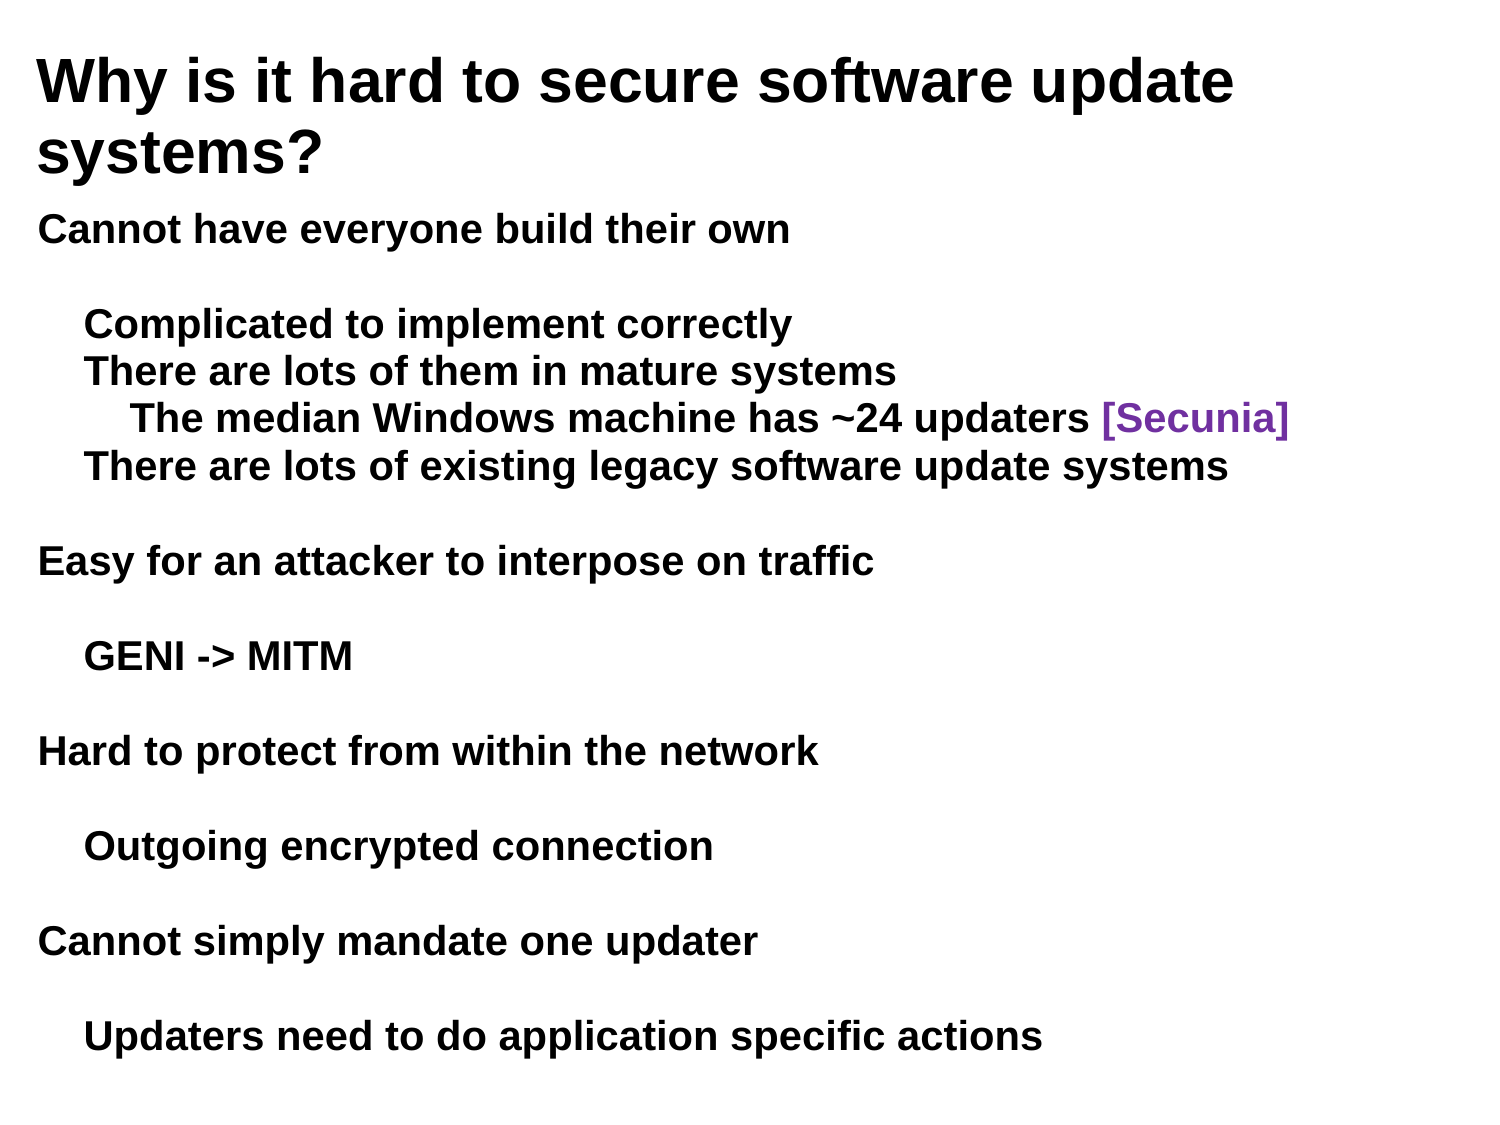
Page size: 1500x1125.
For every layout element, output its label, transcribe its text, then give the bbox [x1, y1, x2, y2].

list Cannot have everyone build their own Complicated to implement correctly There are lots of them in mature systems The median Windows machine has ~24 updaters [Secunia] There are lots of existing legacy software update systems Easy for an attacker to interpose on traffic GENI -> MITM Hard to protect from within the network Outgoing encrypted connection Cannot simply mandate one updater Updaters need to do application specific actions [37, 205, 1464, 1125]
title Why is it hard to secure software update systems? [36, 45, 1464, 180]
